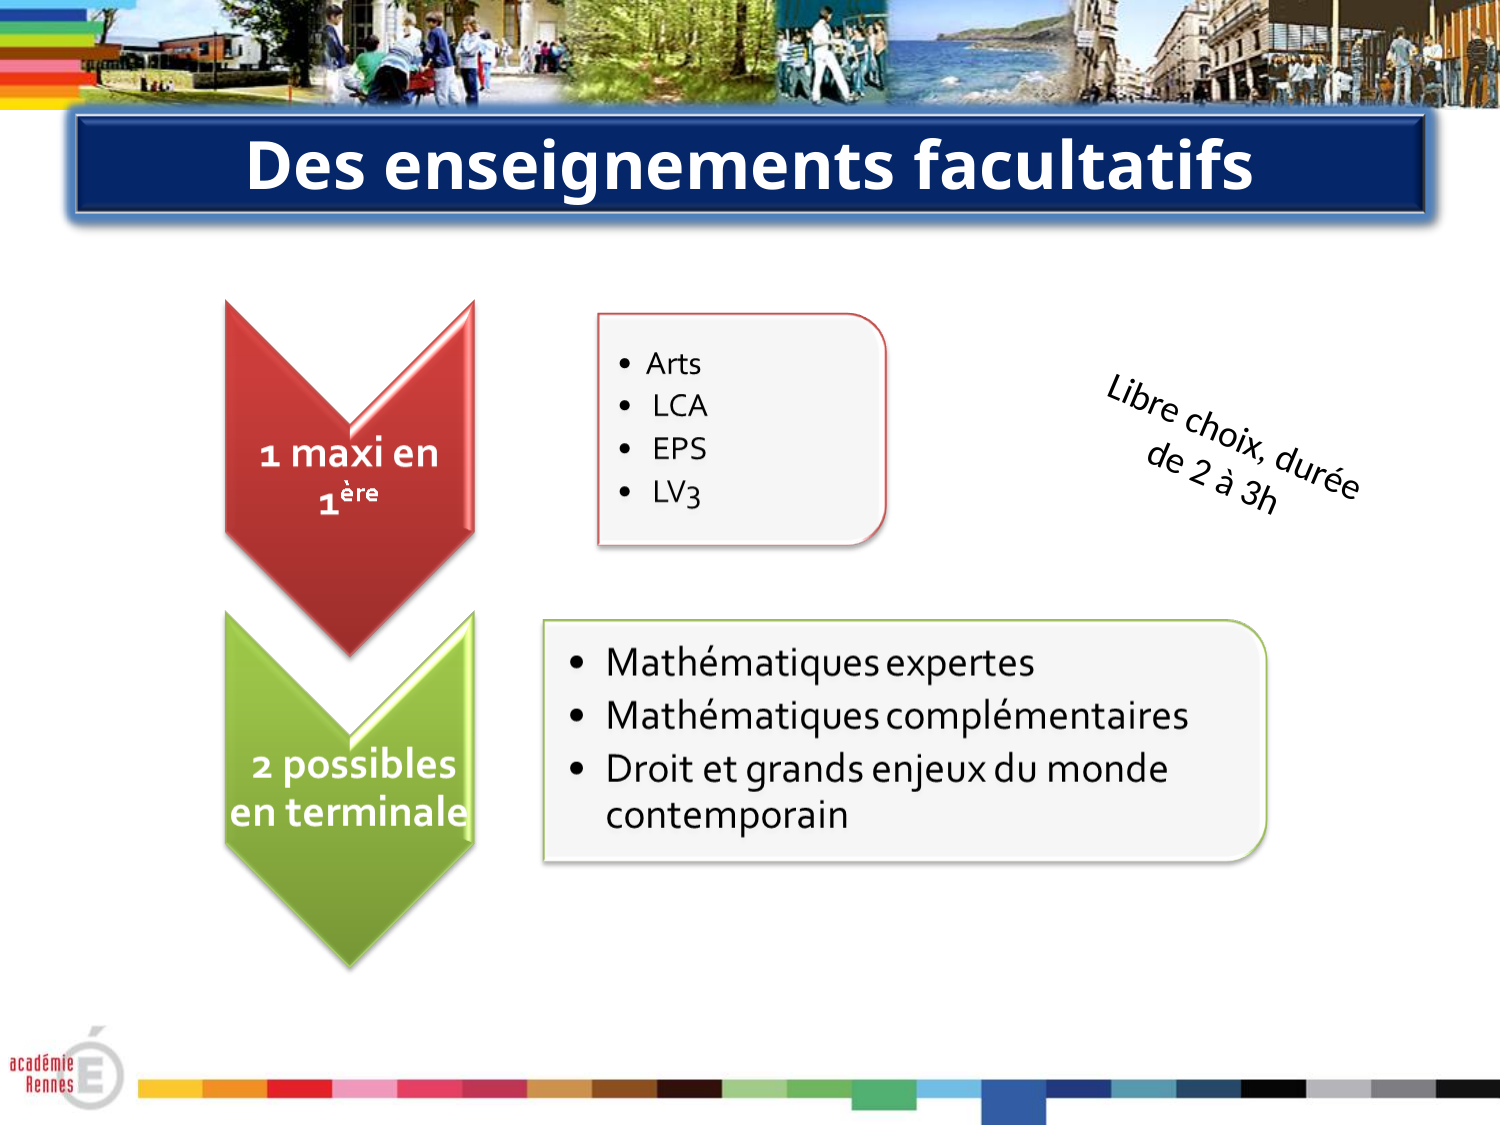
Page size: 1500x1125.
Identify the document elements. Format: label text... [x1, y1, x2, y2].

text_box Libre choix, durée de 2 à 3h [1060, 345, 1394, 567]
text_box Des enseignements facultatifs [76, 115, 1424, 211]
picture [65, 294, 1435, 980]
picture [8, 1024, 1500, 1125]
picture [0, 0, 1500, 259]
